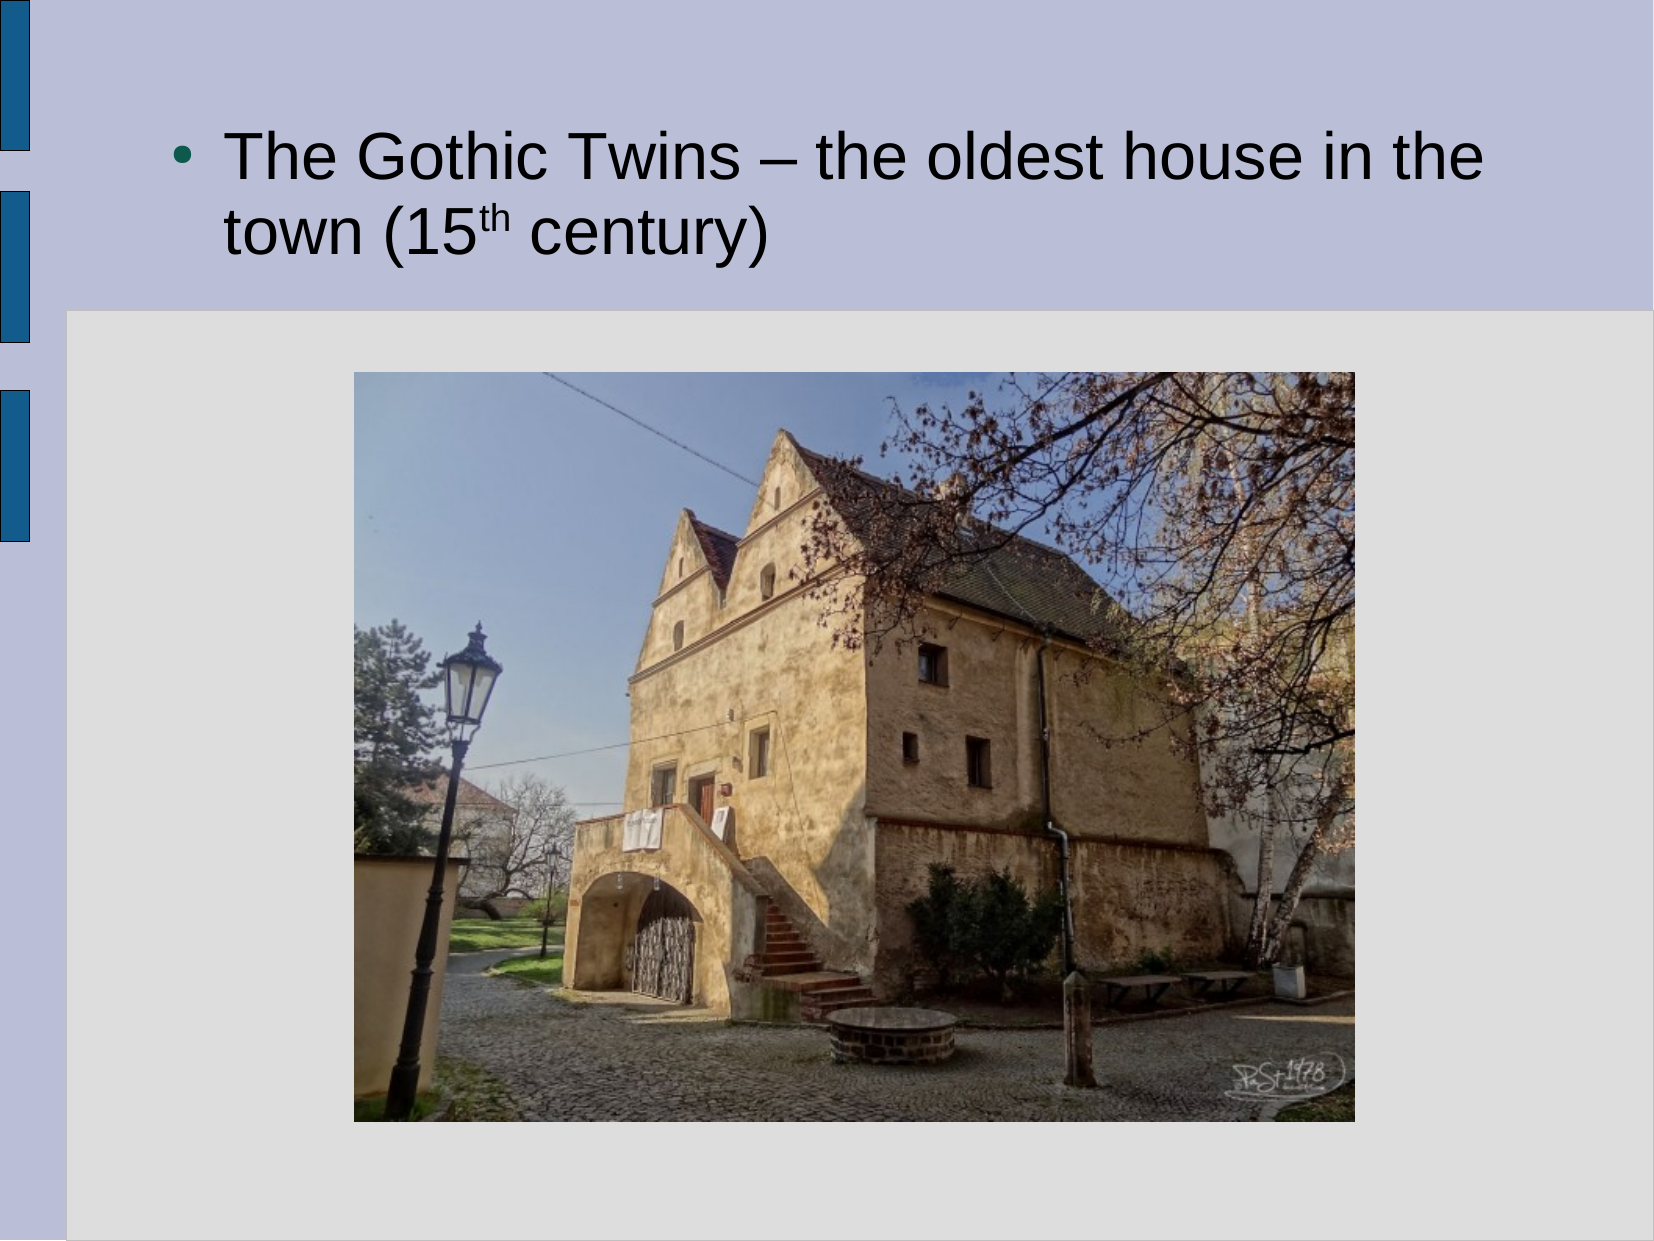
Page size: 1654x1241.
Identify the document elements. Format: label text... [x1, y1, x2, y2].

list The Gothic Twins – the oldest house in the town (15th century) [152, 119, 1565, 886]
picture [354, 372, 1355, 1123]
